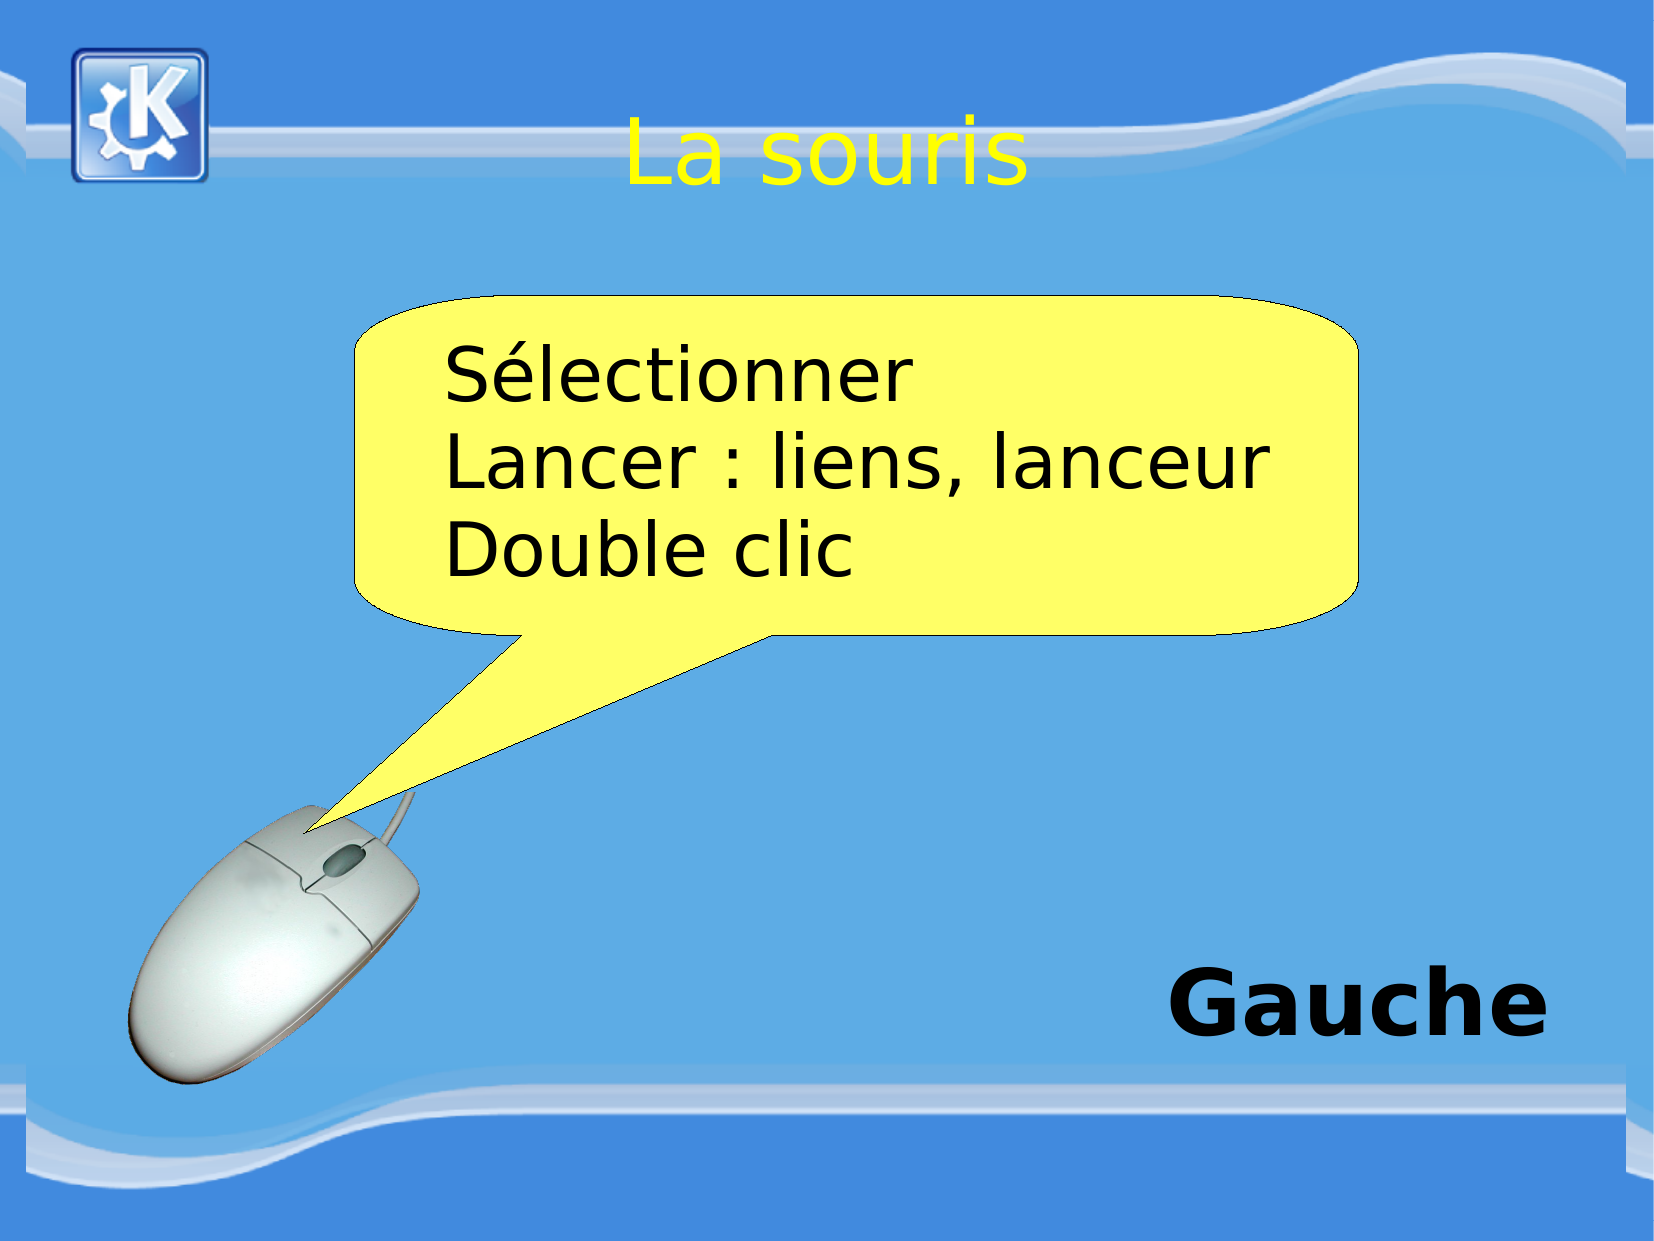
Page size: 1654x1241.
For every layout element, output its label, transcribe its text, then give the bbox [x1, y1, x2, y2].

text_box Sélectionner Lancer : liens, lanceur Double clic [428, 324, 1286, 602]
text_box Gauche [1151, 942, 1566, 1065]
picture [0, 0, 1654, 1241]
text_box [303, 295, 1359, 834]
title La souris [82, 49, 1571, 257]
